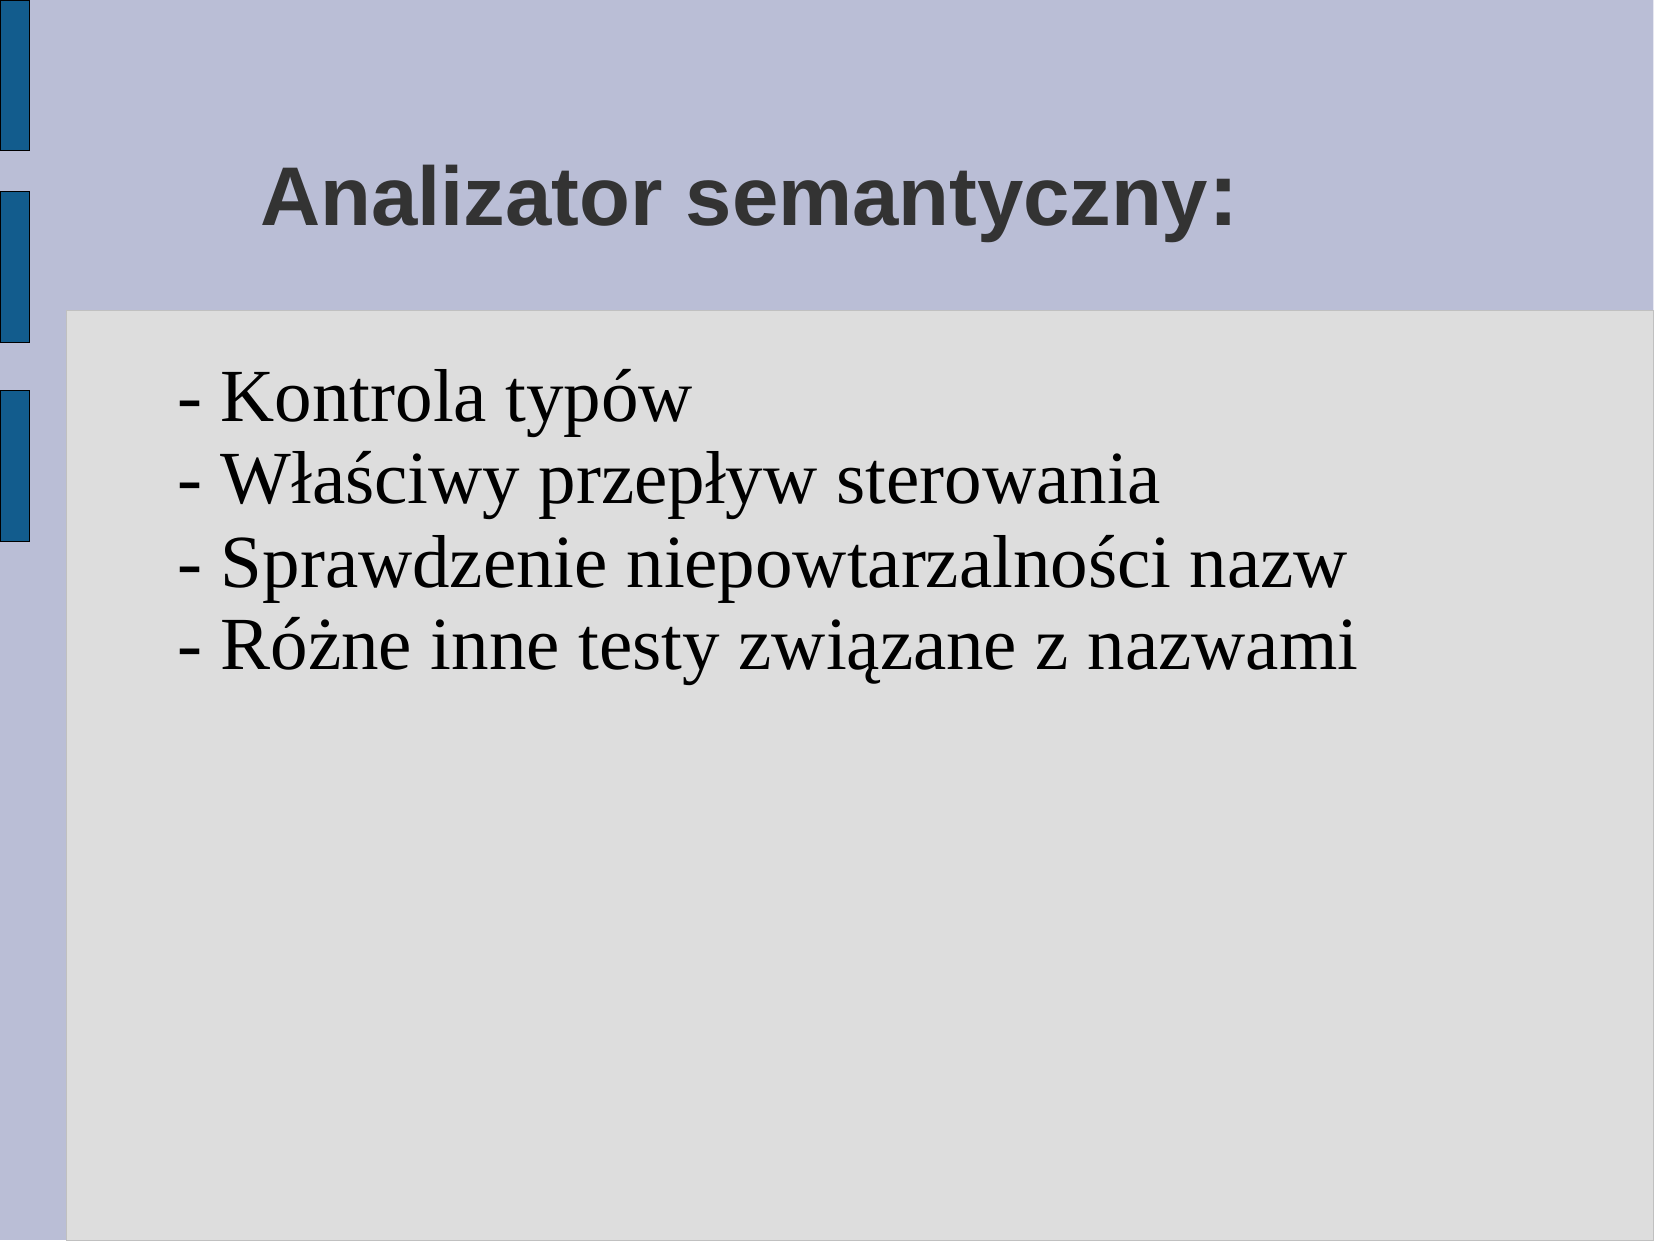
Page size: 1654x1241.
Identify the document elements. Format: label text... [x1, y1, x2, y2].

title Analizator semantyczny: [112, 99, 1388, 288]
text_box - Kontrola typów - Właściwy przepływ sterowania - Sprawdzenie niepowtarzalności nazw - Różne inne testy związane z nazwami [177, 354, 1565, 1152]
